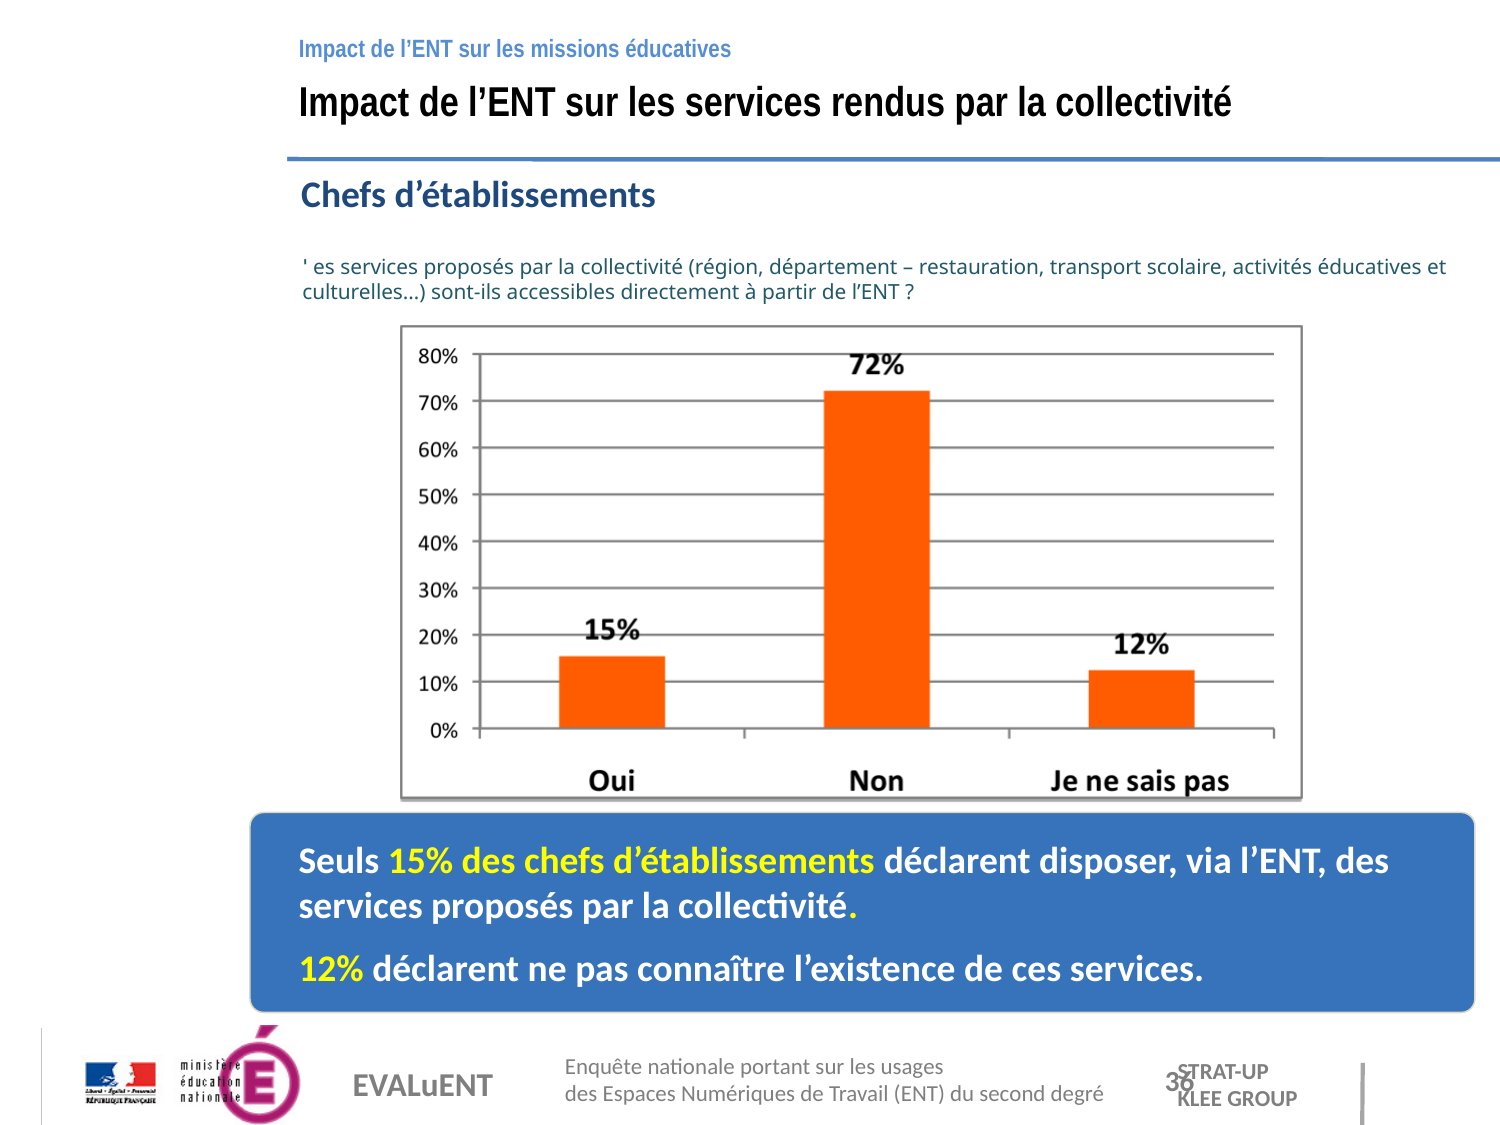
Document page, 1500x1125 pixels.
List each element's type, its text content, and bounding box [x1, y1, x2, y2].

text_box [1074, 1050, 1426, 1110]
text_box Seuls 15% des chefs d’établissements déclarent disposer, via l’ENT, des services proposés par la collectivité. 12% déclarent ne pas connaître l’existence de ces services. [249, 812, 1475, 1013]
picture [399, 324, 1304, 800]
text_box Les services proposés par la collectivité (région, département – restauration, transport scolaire, activités éducatives et culturelles…) sont-ils accessibles directement à partir de l’ENT ? [287, 245, 1500, 312]
text_box Chefs d’établissements [286, 162, 676, 224]
text_box Impact de l’ENT sur les missions éducatives Impact de l’ENT sur les services rendus par la collectivité [284, 25, 1455, 100]
